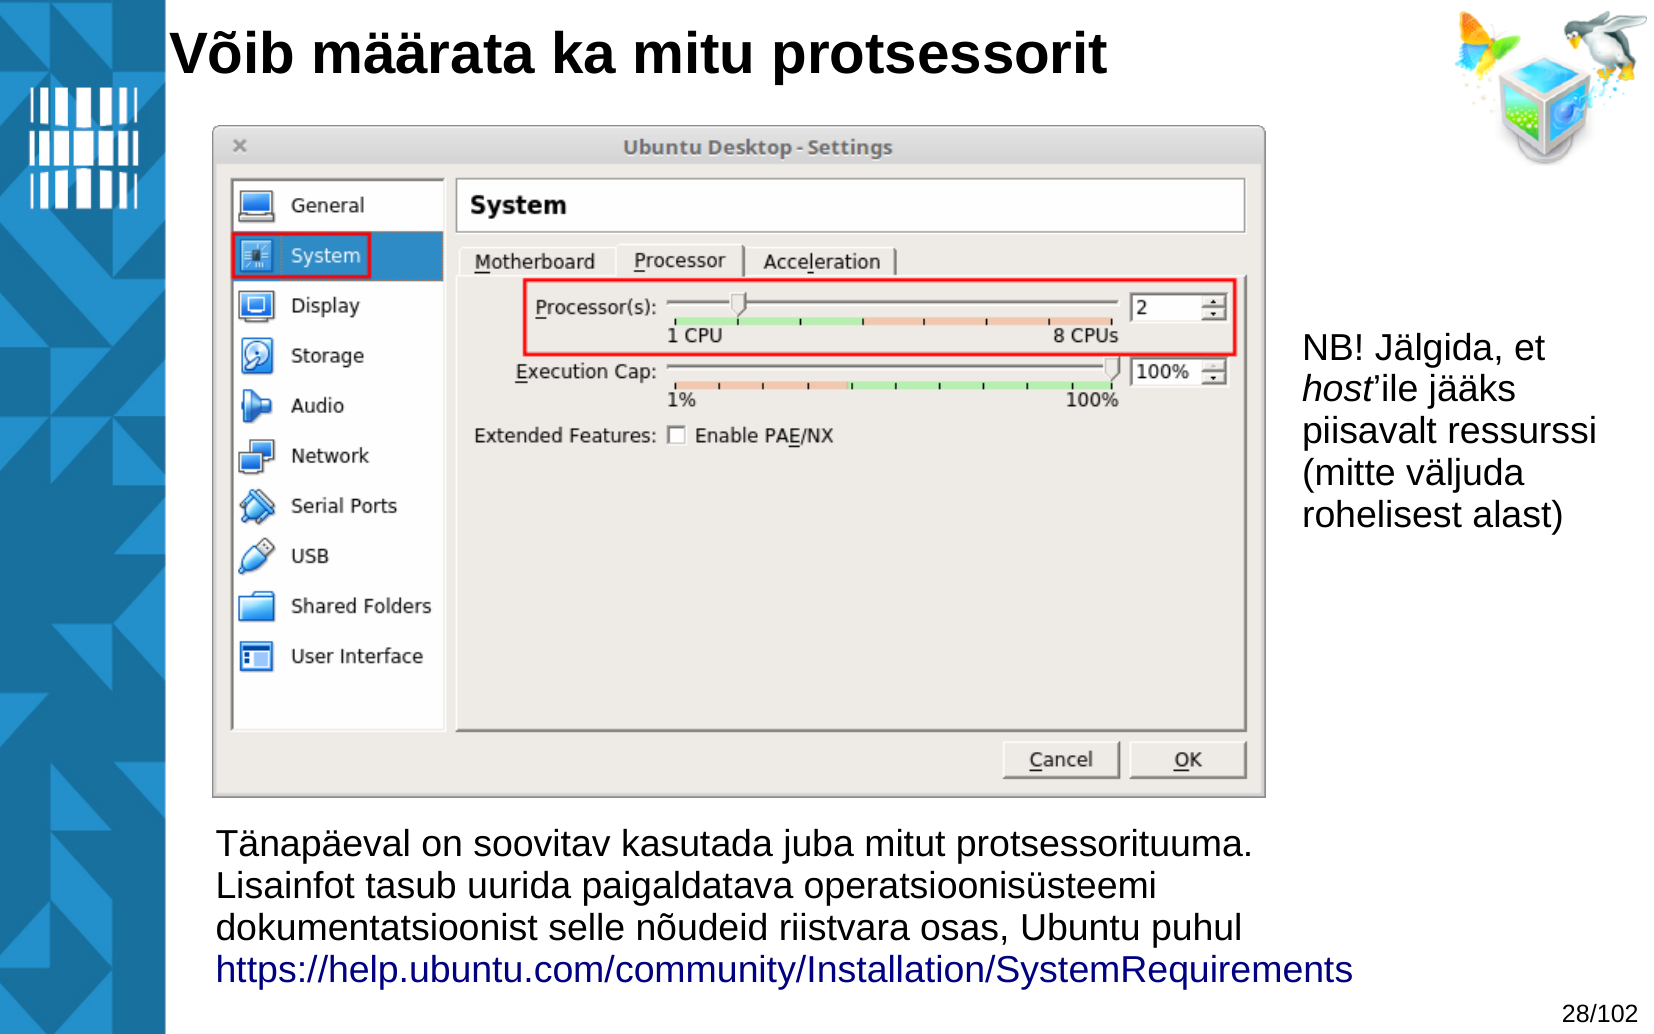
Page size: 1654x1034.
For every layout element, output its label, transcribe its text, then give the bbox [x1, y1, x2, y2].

text_box Tänapäeval on soovitav kasutada juba mitut protsessorituuma. Lisainfot tasub uurida paigaldatava operatsioonisüsteemi dokumentatsioonist selle nõudeid riistvara osas, Ubuntu puhul https://help.ubuntu.com/community/Installation/SystemRequirements [200, 814, 1406, 1004]
text_box NB! Jälgida, et host’ile jääks piisavalt ressurssi (mitte väljuda rohelisest alast) [1287, 318, 1630, 544]
picture [1452, 7, 1653, 166]
picture [212, 125, 1266, 798]
title Võib määrata ka mitu protsessorit [169, 11, 1571, 95]
